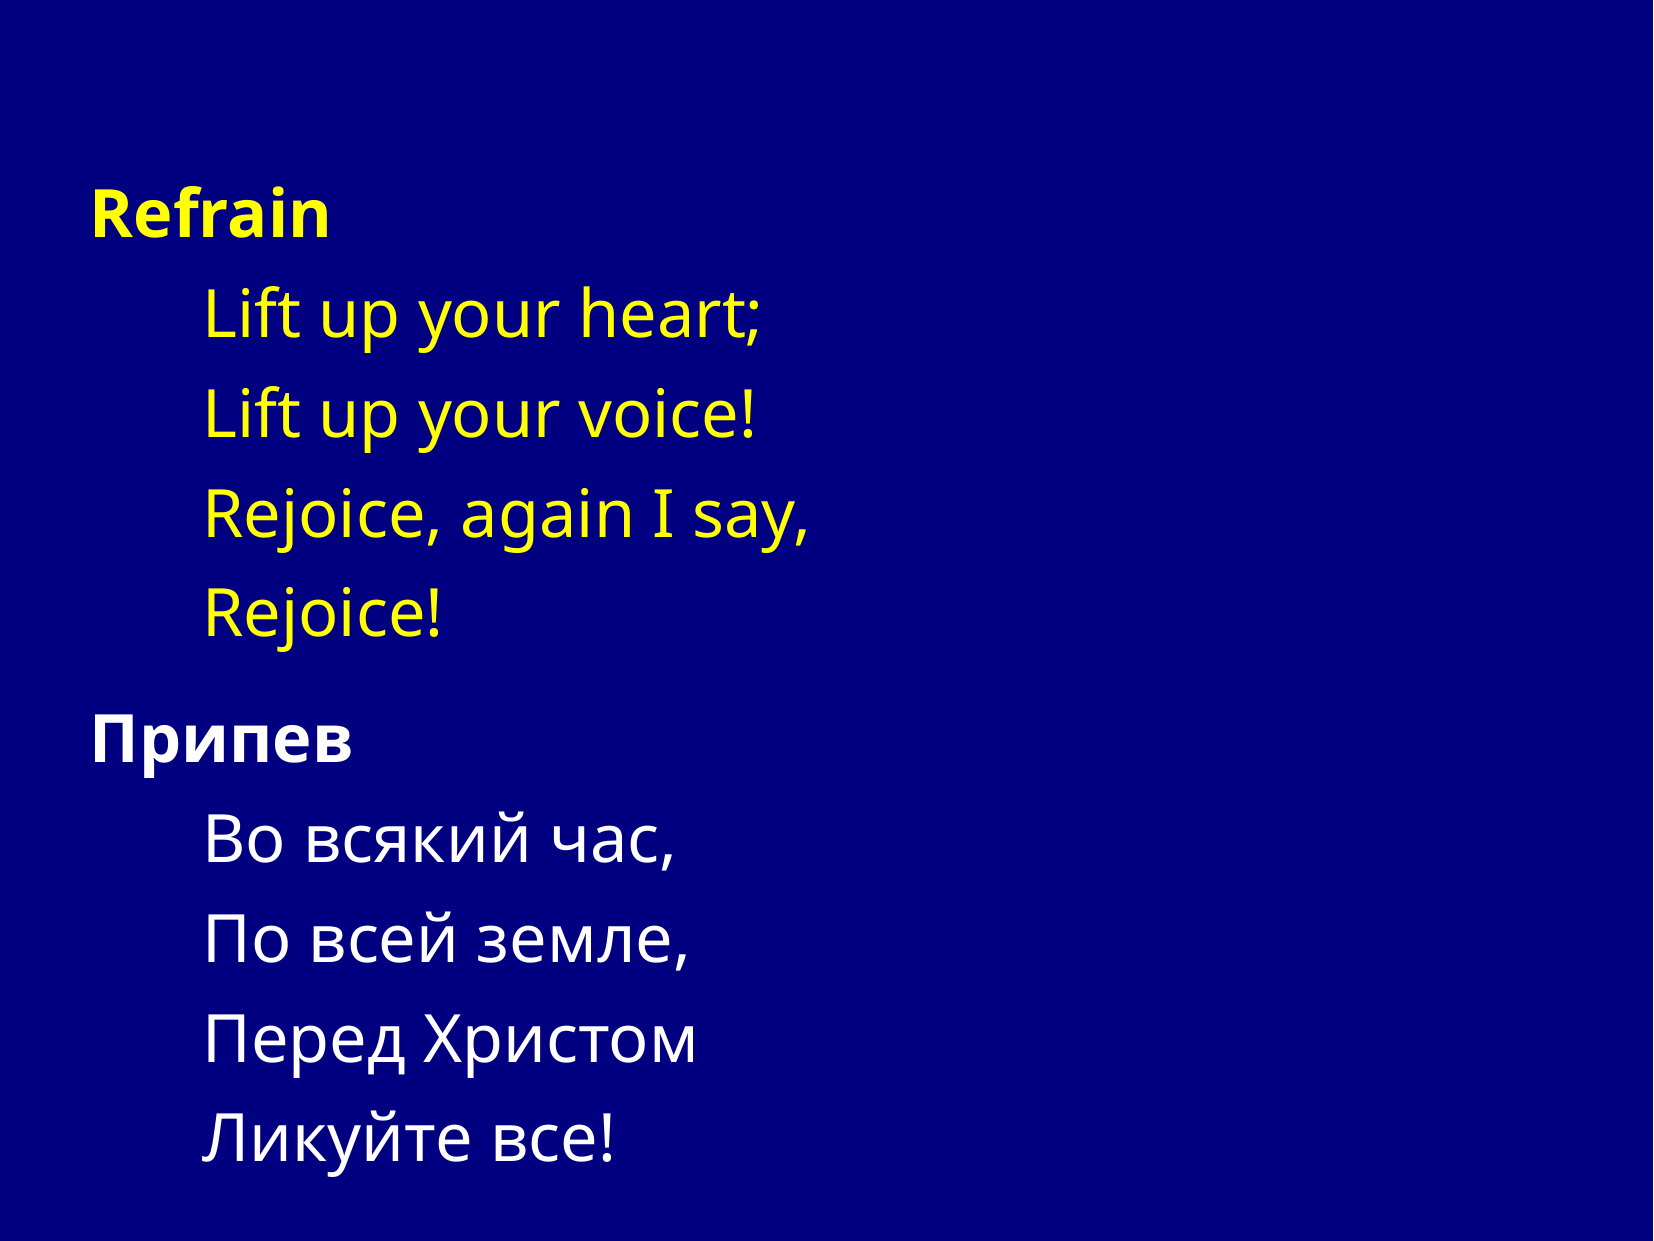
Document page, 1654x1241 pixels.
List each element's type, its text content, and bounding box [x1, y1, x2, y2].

text_box Refrain Lift up your heart; Lift up your voice! Rejoice, again I say, Rejoice! [75, 150, 1576, 638]
text_box Припев Во всякий час, По всей земле, Перед Христом Ликуйте все! [75, 675, 1576, 1163]
